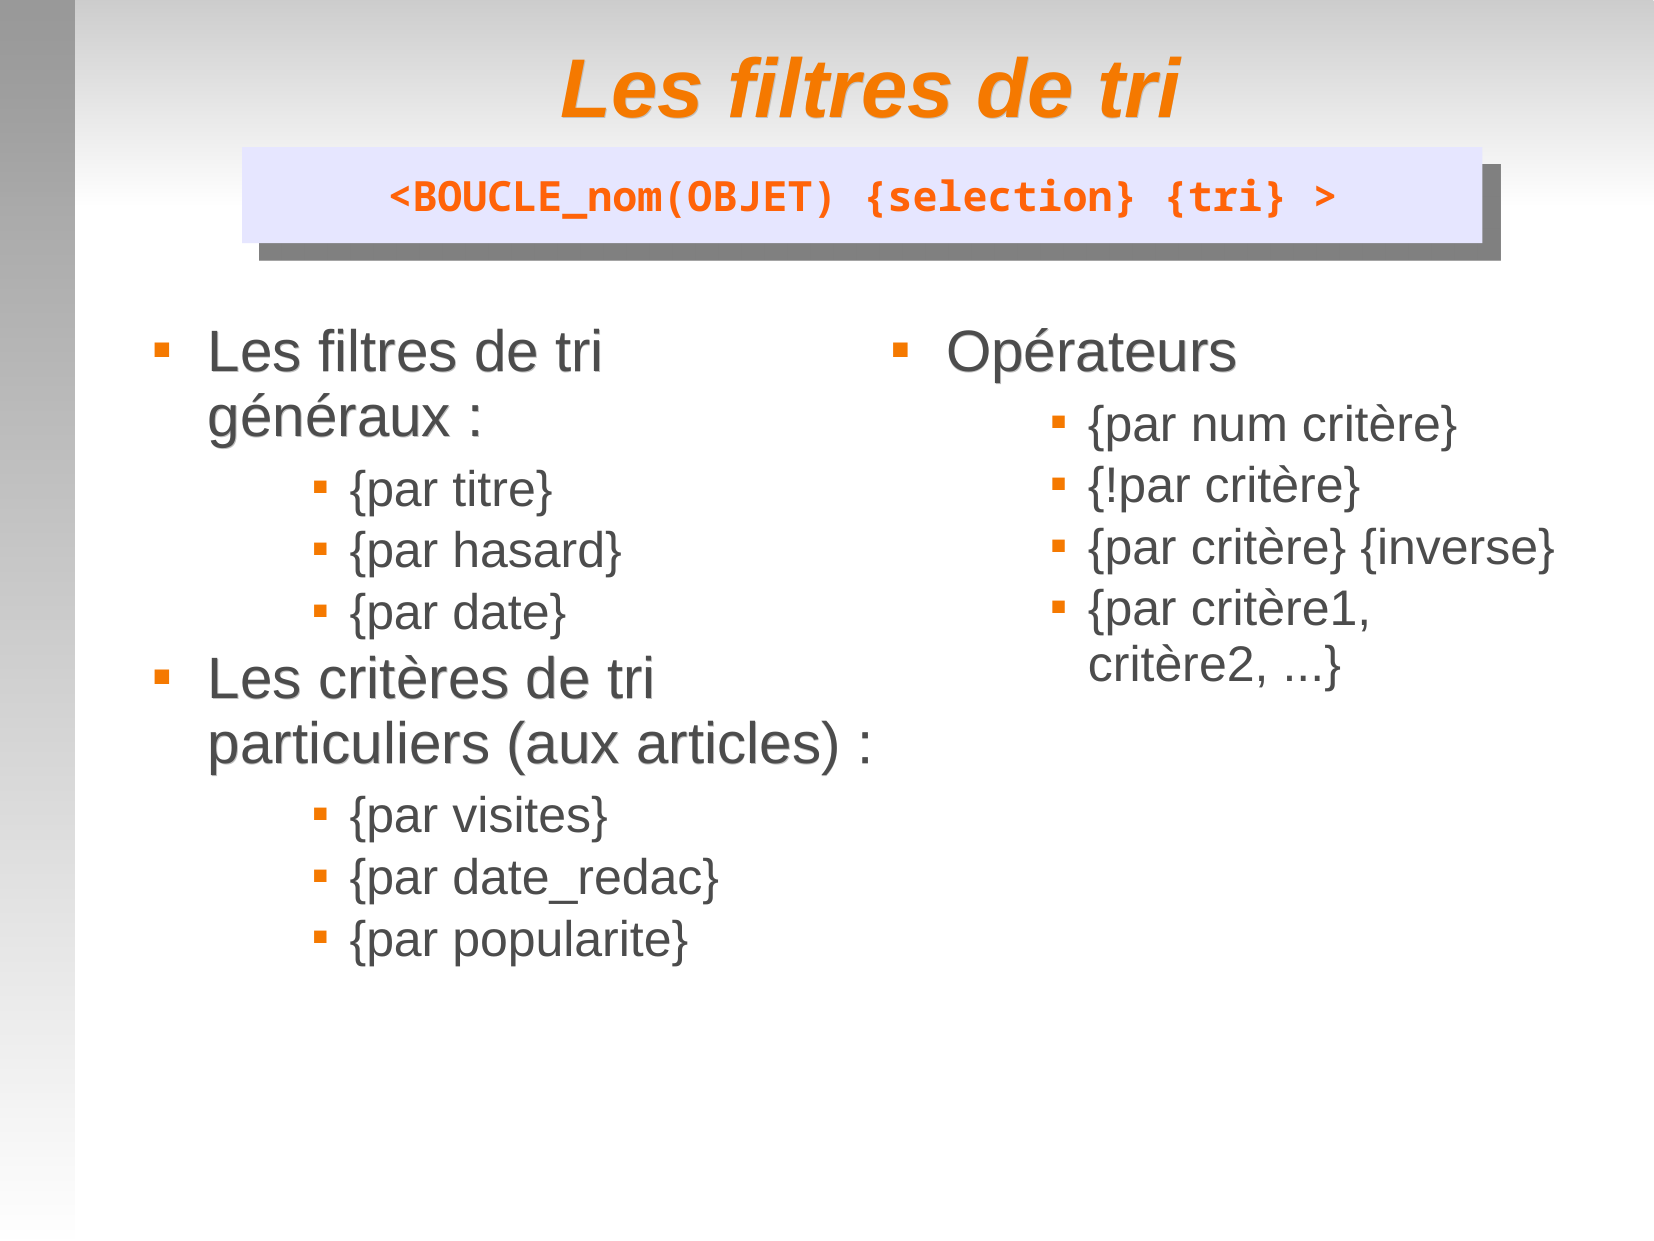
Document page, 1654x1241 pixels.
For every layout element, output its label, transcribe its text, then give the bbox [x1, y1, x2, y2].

title Les filtres de tri [88, 0, 1654, 178]
list Opérateurs {par num critère} {!par critère} {par critère} {inverse} {par critère1, critère2, ...} [875, 318, 1625, 1123]
list Les filtres de tri généraux : {par titre} {par hasard} {par date} Les critères de tri particuliers (aux articles) : {par visites} {par date_redac} {par popularite} [136, 318, 887, 1138]
text_box <BOUCLE_nom(OBJET) {selection} {tri} > [242, 147, 1483, 237]
